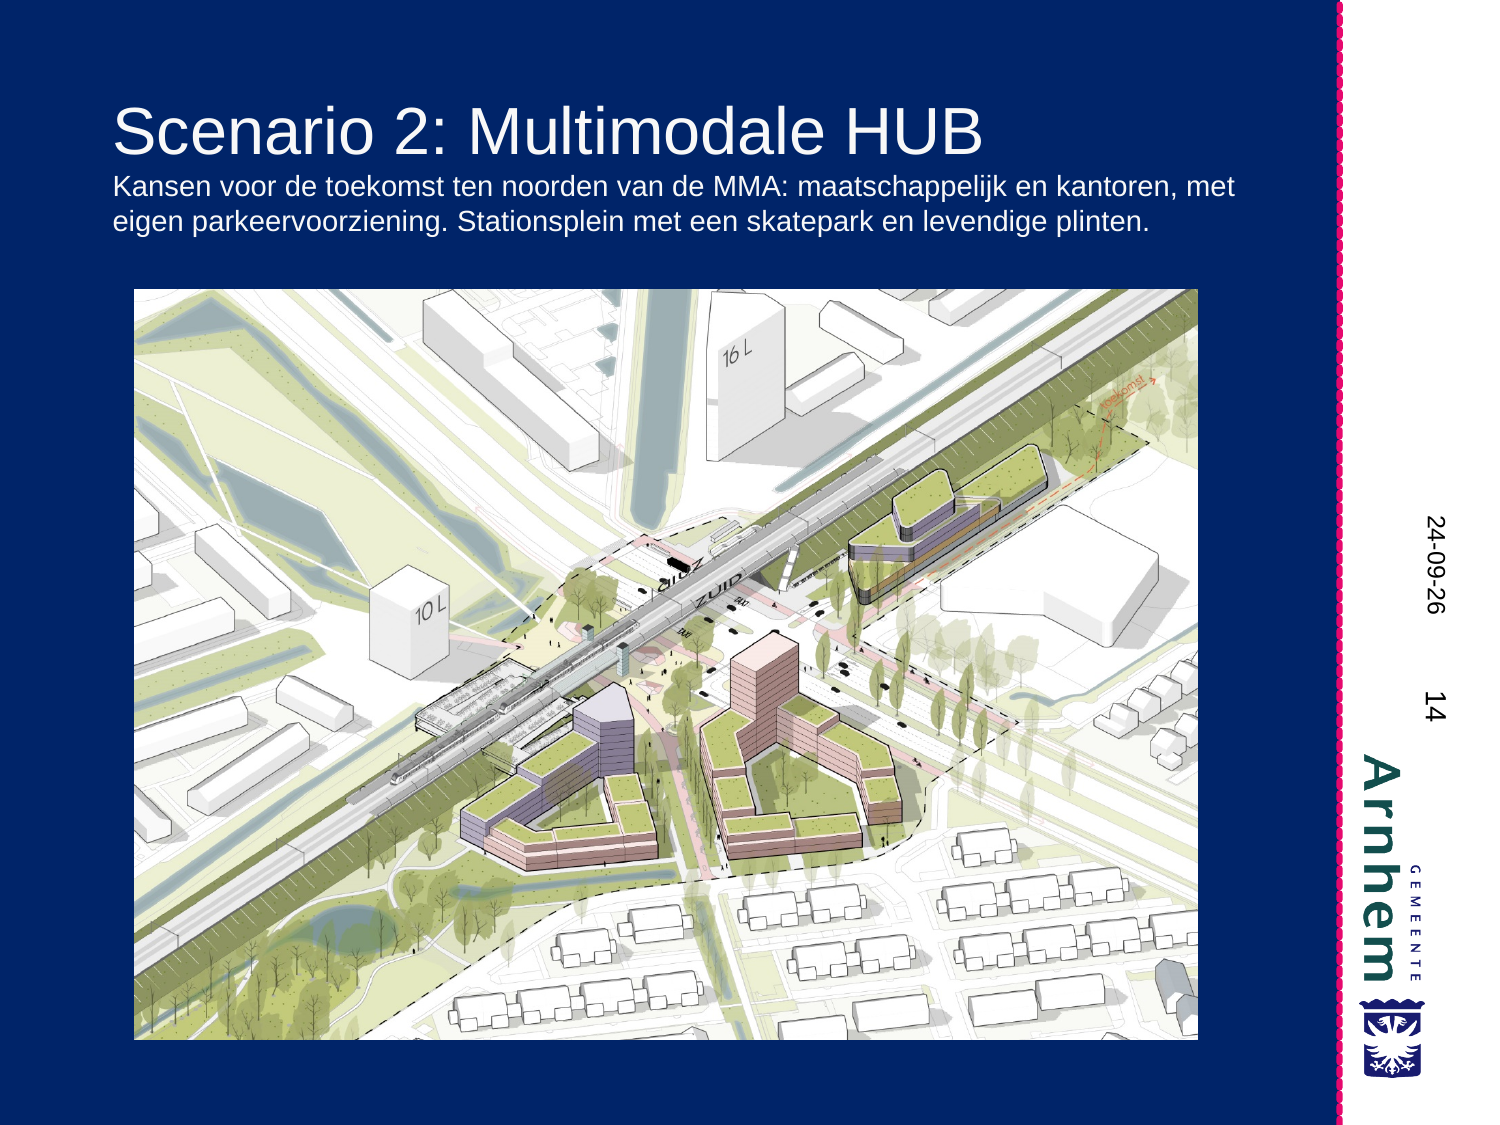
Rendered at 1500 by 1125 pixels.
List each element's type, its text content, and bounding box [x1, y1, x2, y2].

text_box 15-2-2022 [1410, 500, 1461, 688]
text_box 14 [1412, 675, 1463, 751]
text_box Scenario 2: Multimodale HUB Kansen voor de toekomst ten noorden van de MMA: maatschappelijk en kantoren, met eigen parkeervoorziening. Stationsplein met een skatepark en levendige plinten. [112, 87, 1270, 251]
picture [134, 290, 1198, 1040]
